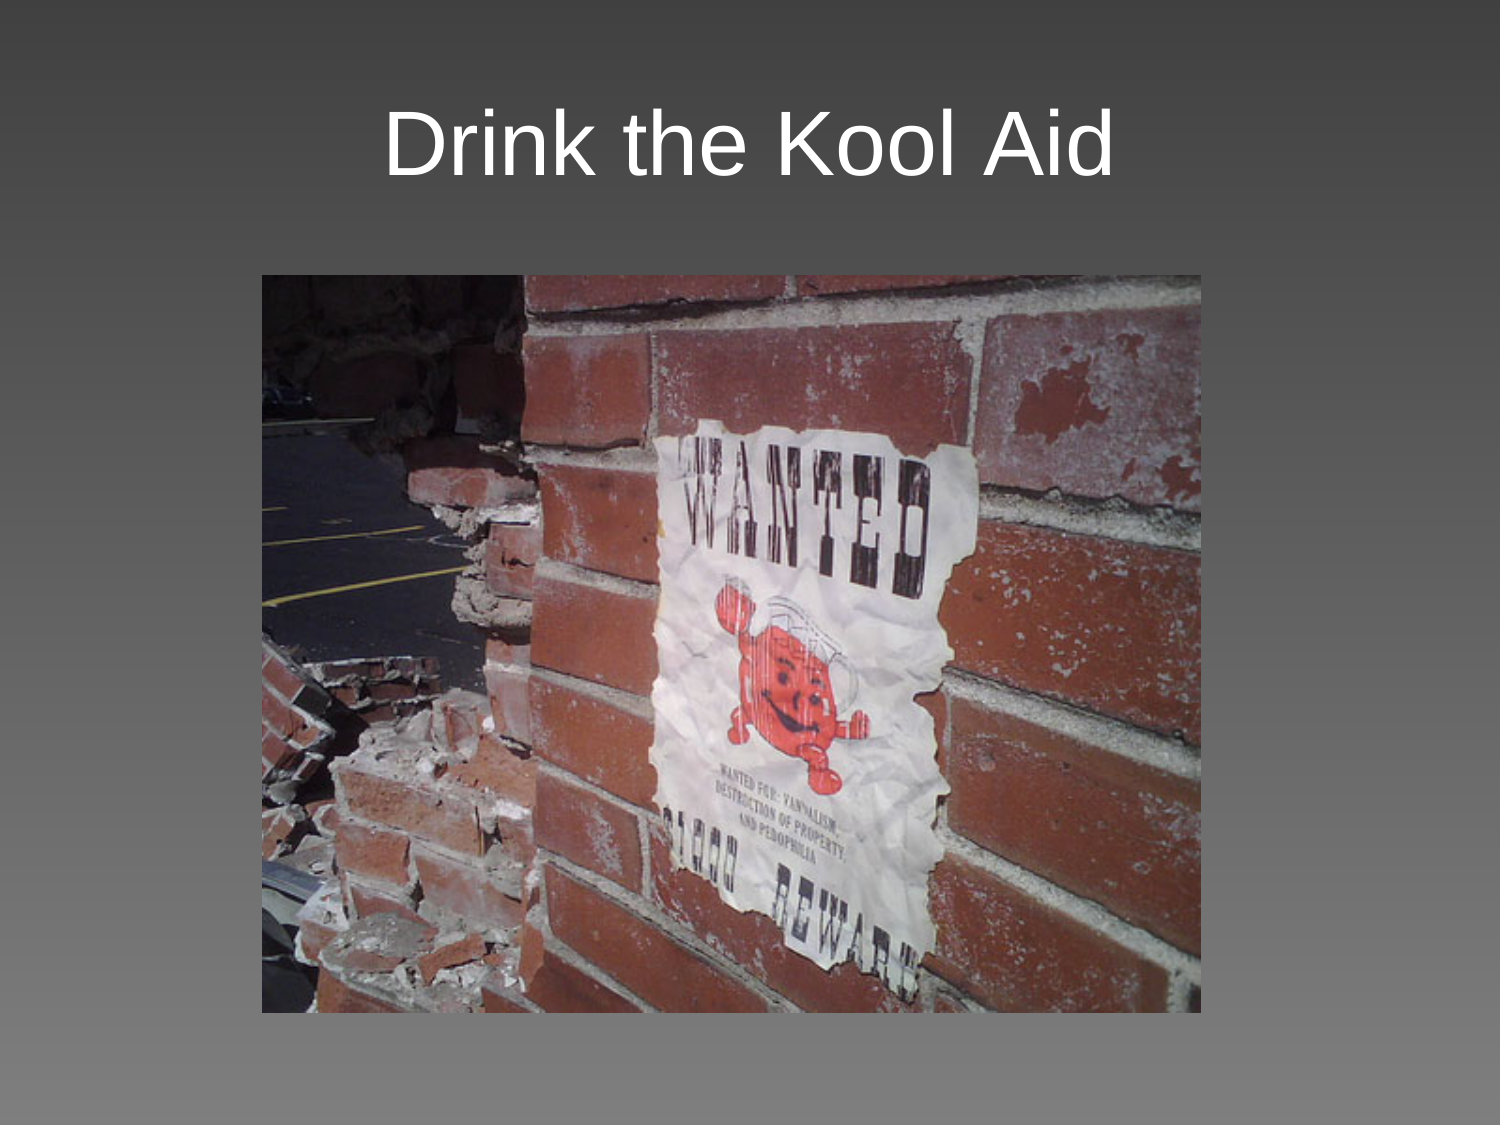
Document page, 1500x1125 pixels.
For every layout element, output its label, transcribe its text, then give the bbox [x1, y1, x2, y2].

picture [262, 998, 1201, 1013]
text_box [75, 269, 1426, 998]
title Drink the Kool Aid [75, 37, 1426, 241]
